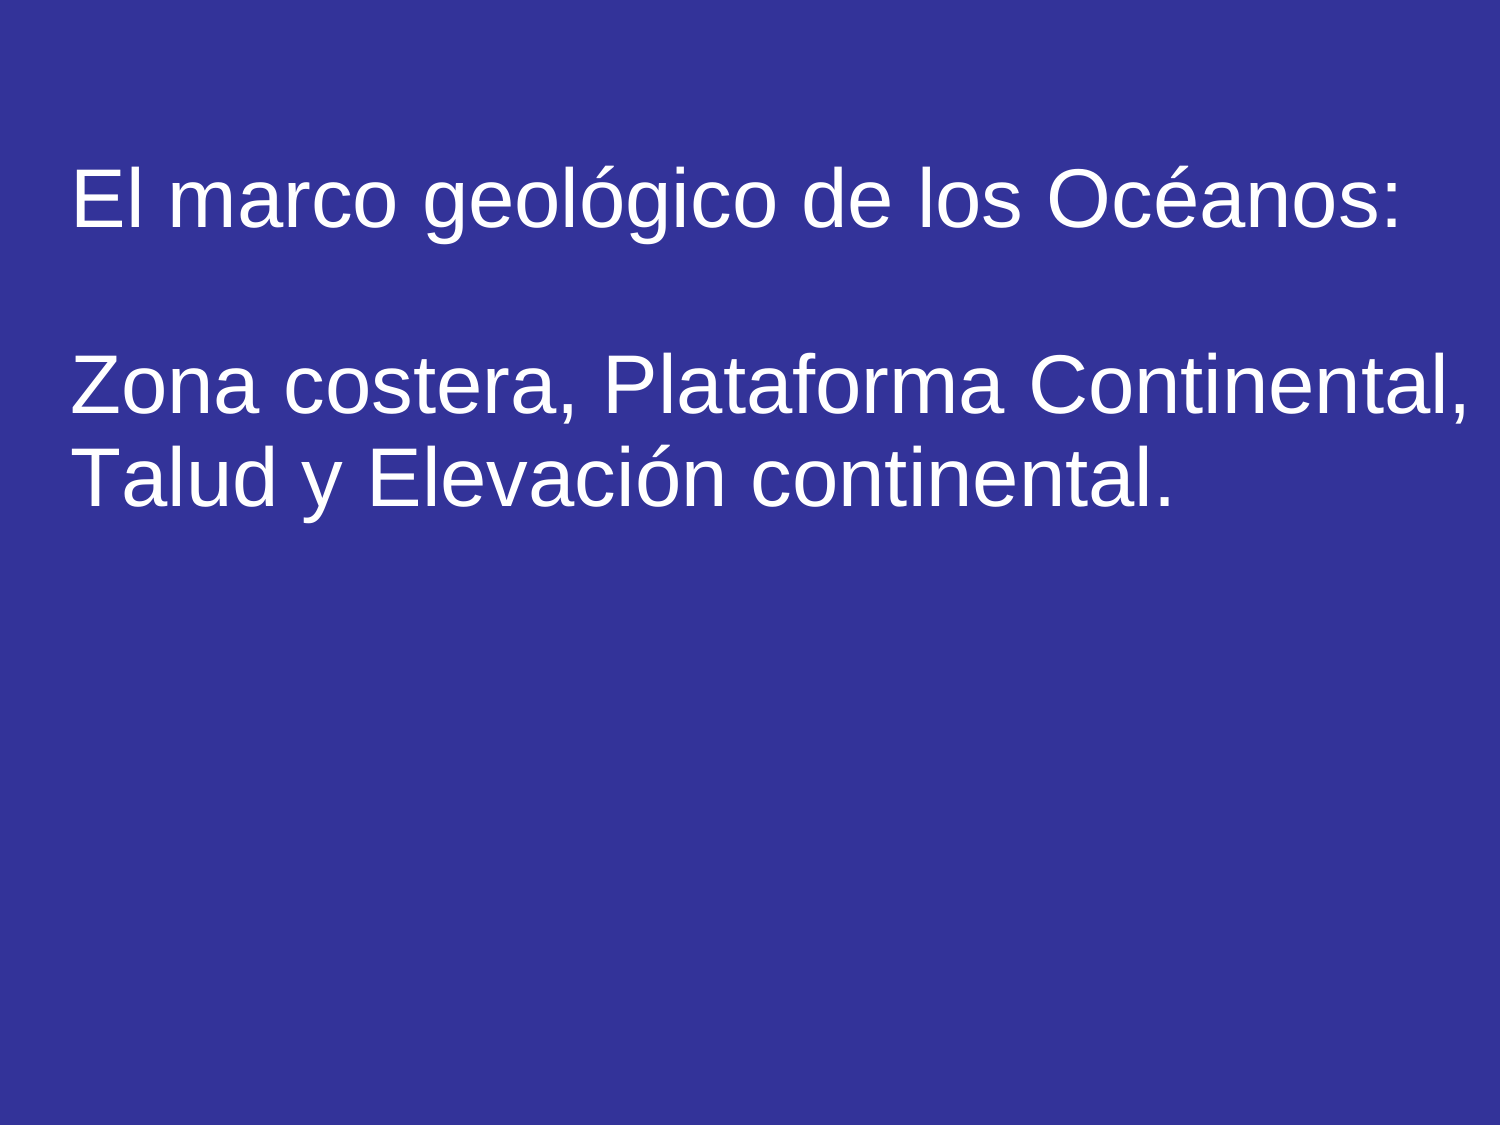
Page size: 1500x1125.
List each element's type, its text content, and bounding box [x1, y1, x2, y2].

text_box El marco geológico de los Océanos: Zona costera, Plataforma Continental, Talud y Elevación continental. [56, 144, 1489, 532]
